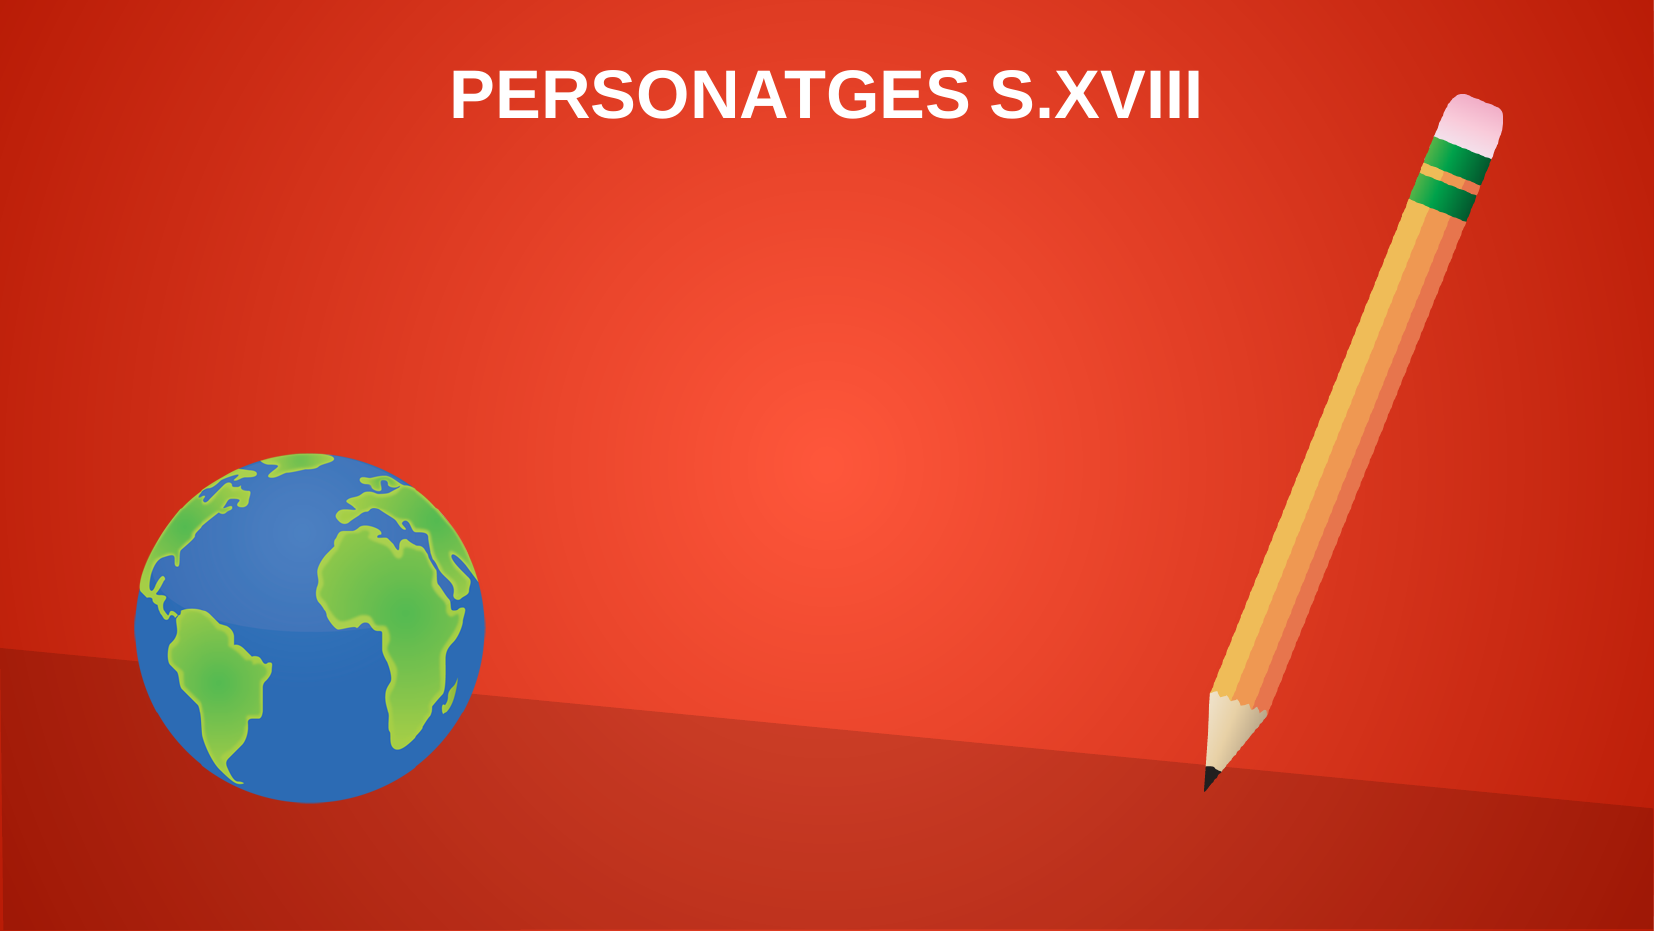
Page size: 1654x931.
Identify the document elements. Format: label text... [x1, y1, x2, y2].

picture [1204, 94, 1503, 792]
title PERSONATGES S.XVIII [389, 35, 1264, 154]
picture [94, 406, 523, 815]
